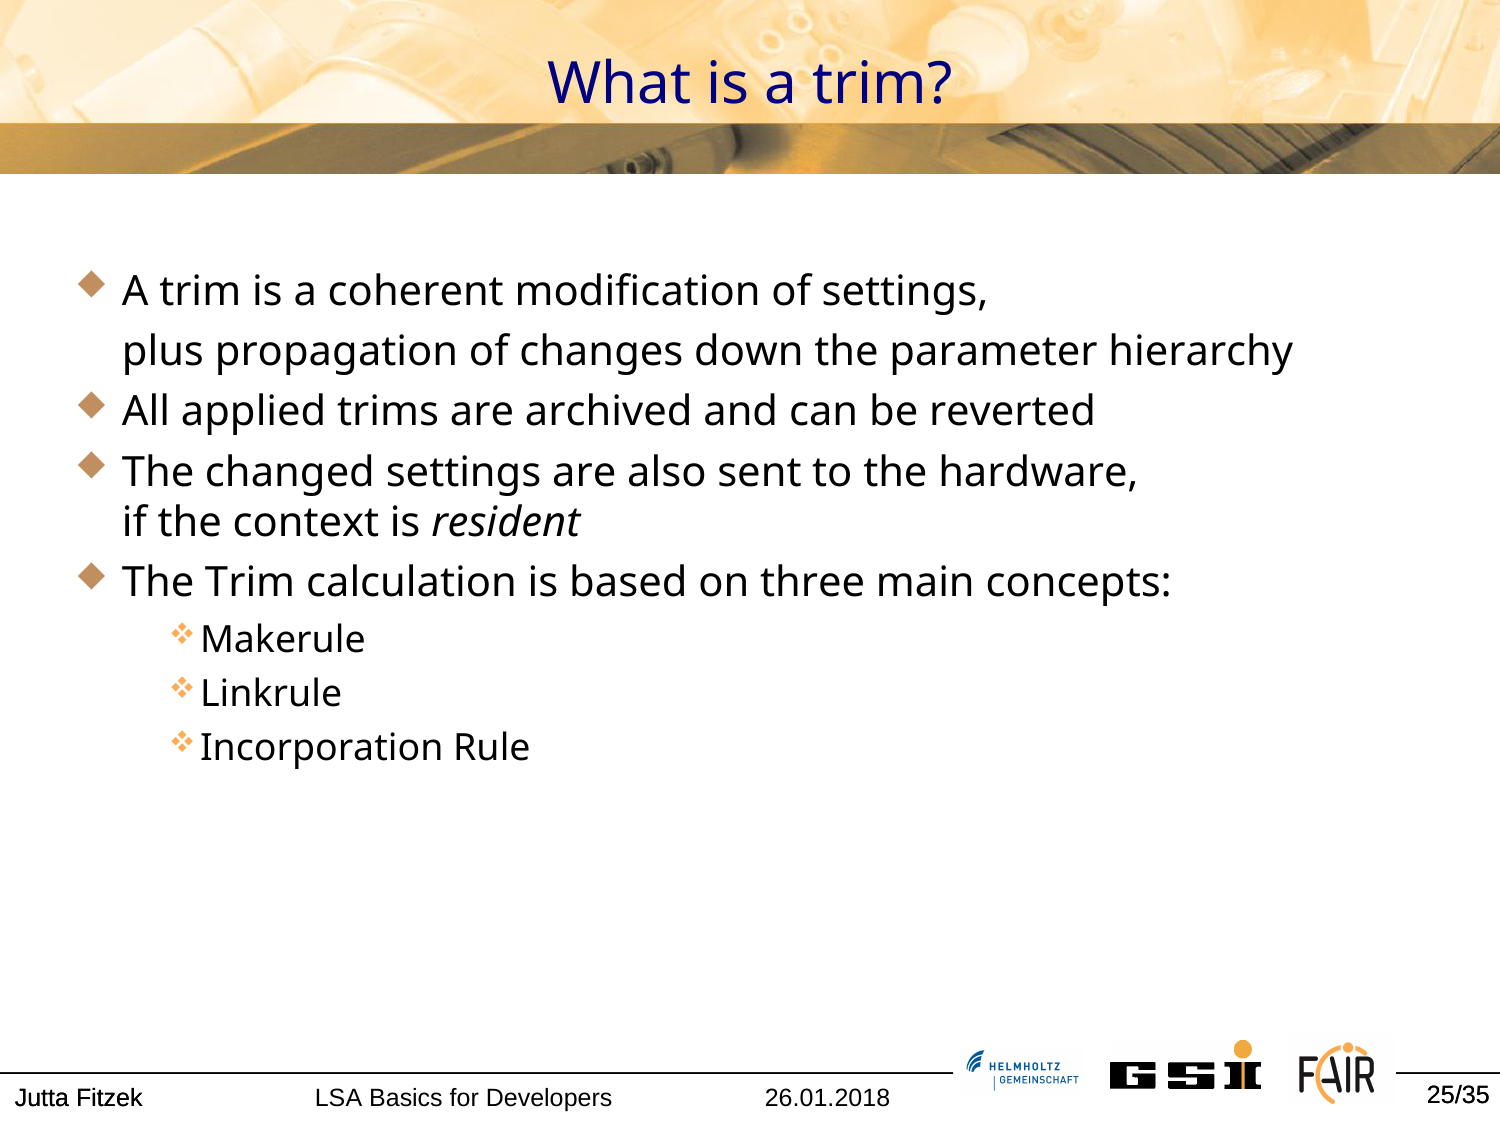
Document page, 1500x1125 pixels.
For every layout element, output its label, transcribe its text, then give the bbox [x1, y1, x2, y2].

picture [1110, 1040, 1261, 1089]
picture [960, 1046, 1084, 1095]
picture [0, 0, 1500, 175]
picture [1287, 1034, 1396, 1106]
title What is a trim? [75, 0, 1425, 174]
list A trim is a coherent modification of settings, plus propagation of changes down the parameter hierarchy All applied trims are archived and can be reverted The changed settings are also sent to the hardware, if the context is resident The Trim calculation is based on three main concepts: Makerule Linkrule Incorporation Rule [75, 263, 1425, 1006]
